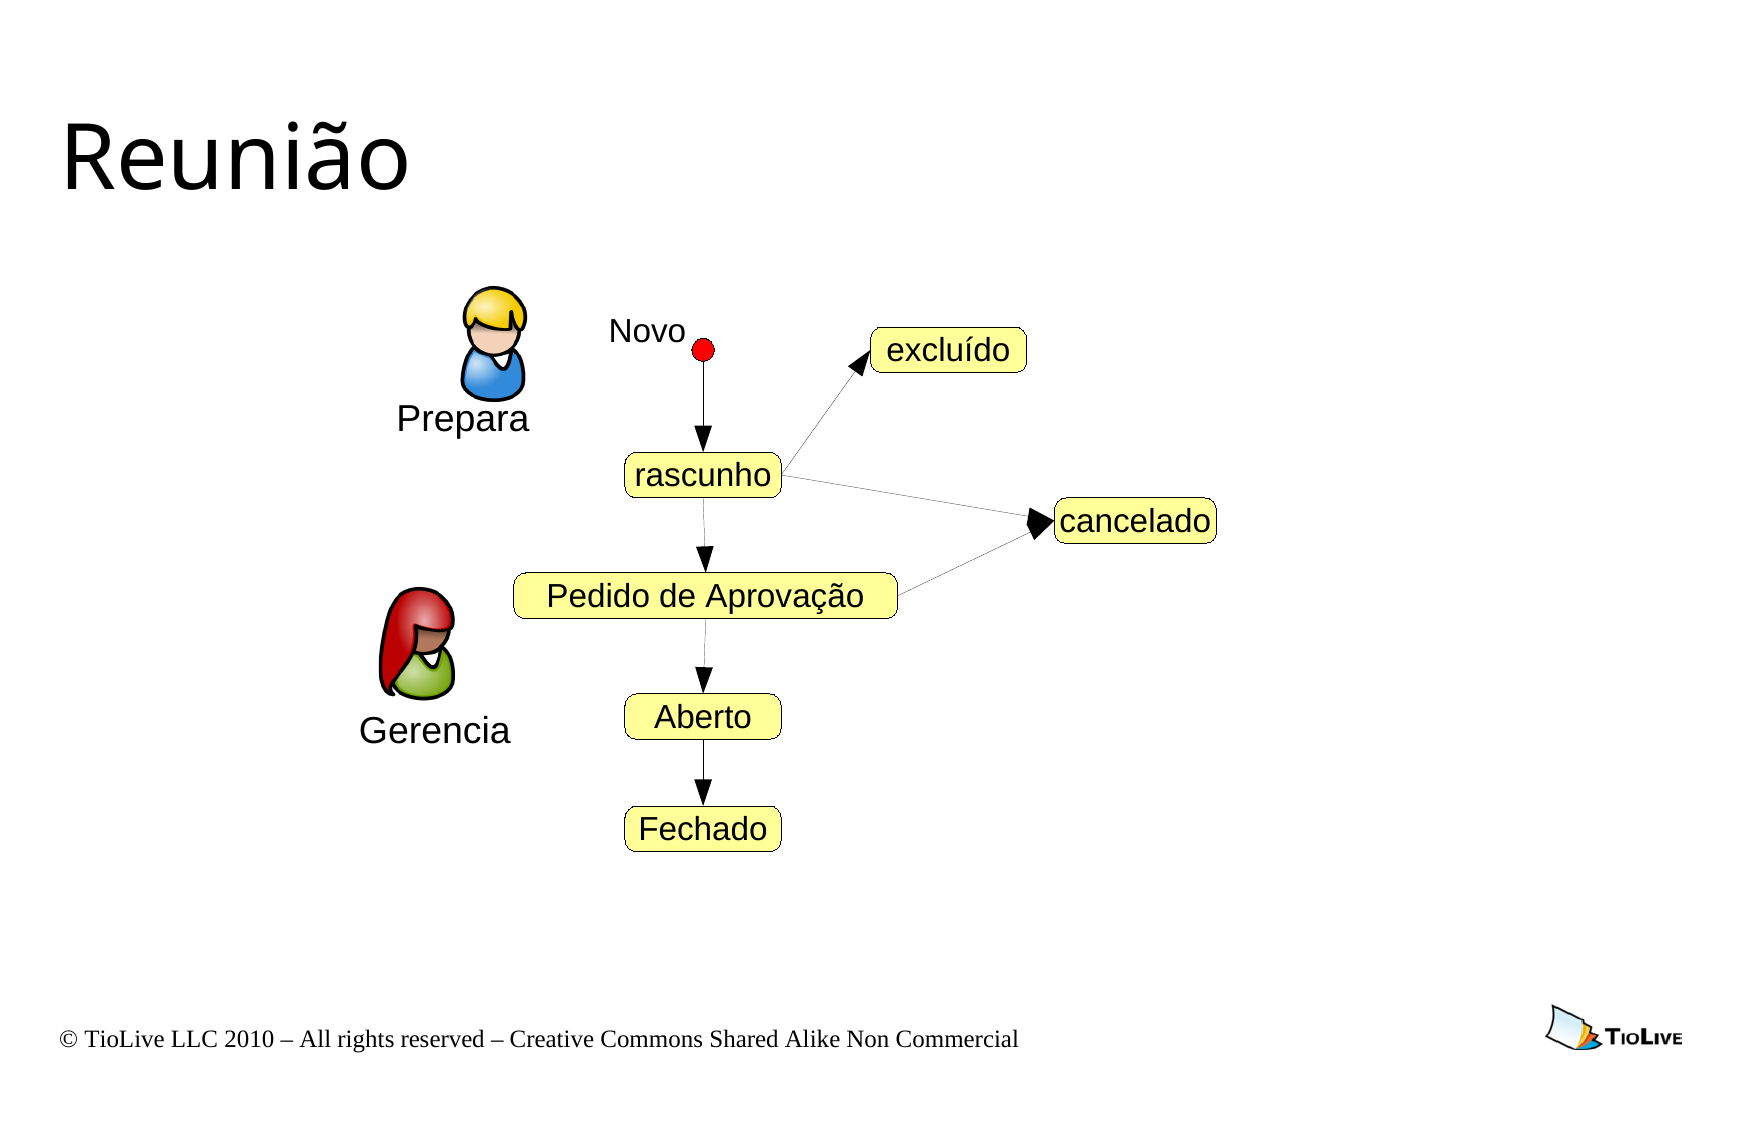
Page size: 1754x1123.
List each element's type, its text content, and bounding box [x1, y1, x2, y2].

text_box Aberto [624, 693, 782, 740]
picture [434, 283, 553, 403]
text_box [692, 338, 715, 362]
text_box Prepara [396, 394, 530, 470]
text_box Fechado [624, 806, 782, 852]
picture [359, 583, 478, 703]
picture [1545, 1004, 1682, 1050]
text_box excluído [870, 327, 1027, 373]
text_box Gerencia [359, 706, 511, 755]
text_box Novo [602, 309, 693, 353]
title Reunião [59, 92, 1695, 216]
text_box rascunho [624, 452, 782, 498]
text_box Pedido de Aprovação [513, 572, 898, 619]
text_box cancelado [1054, 497, 1217, 544]
